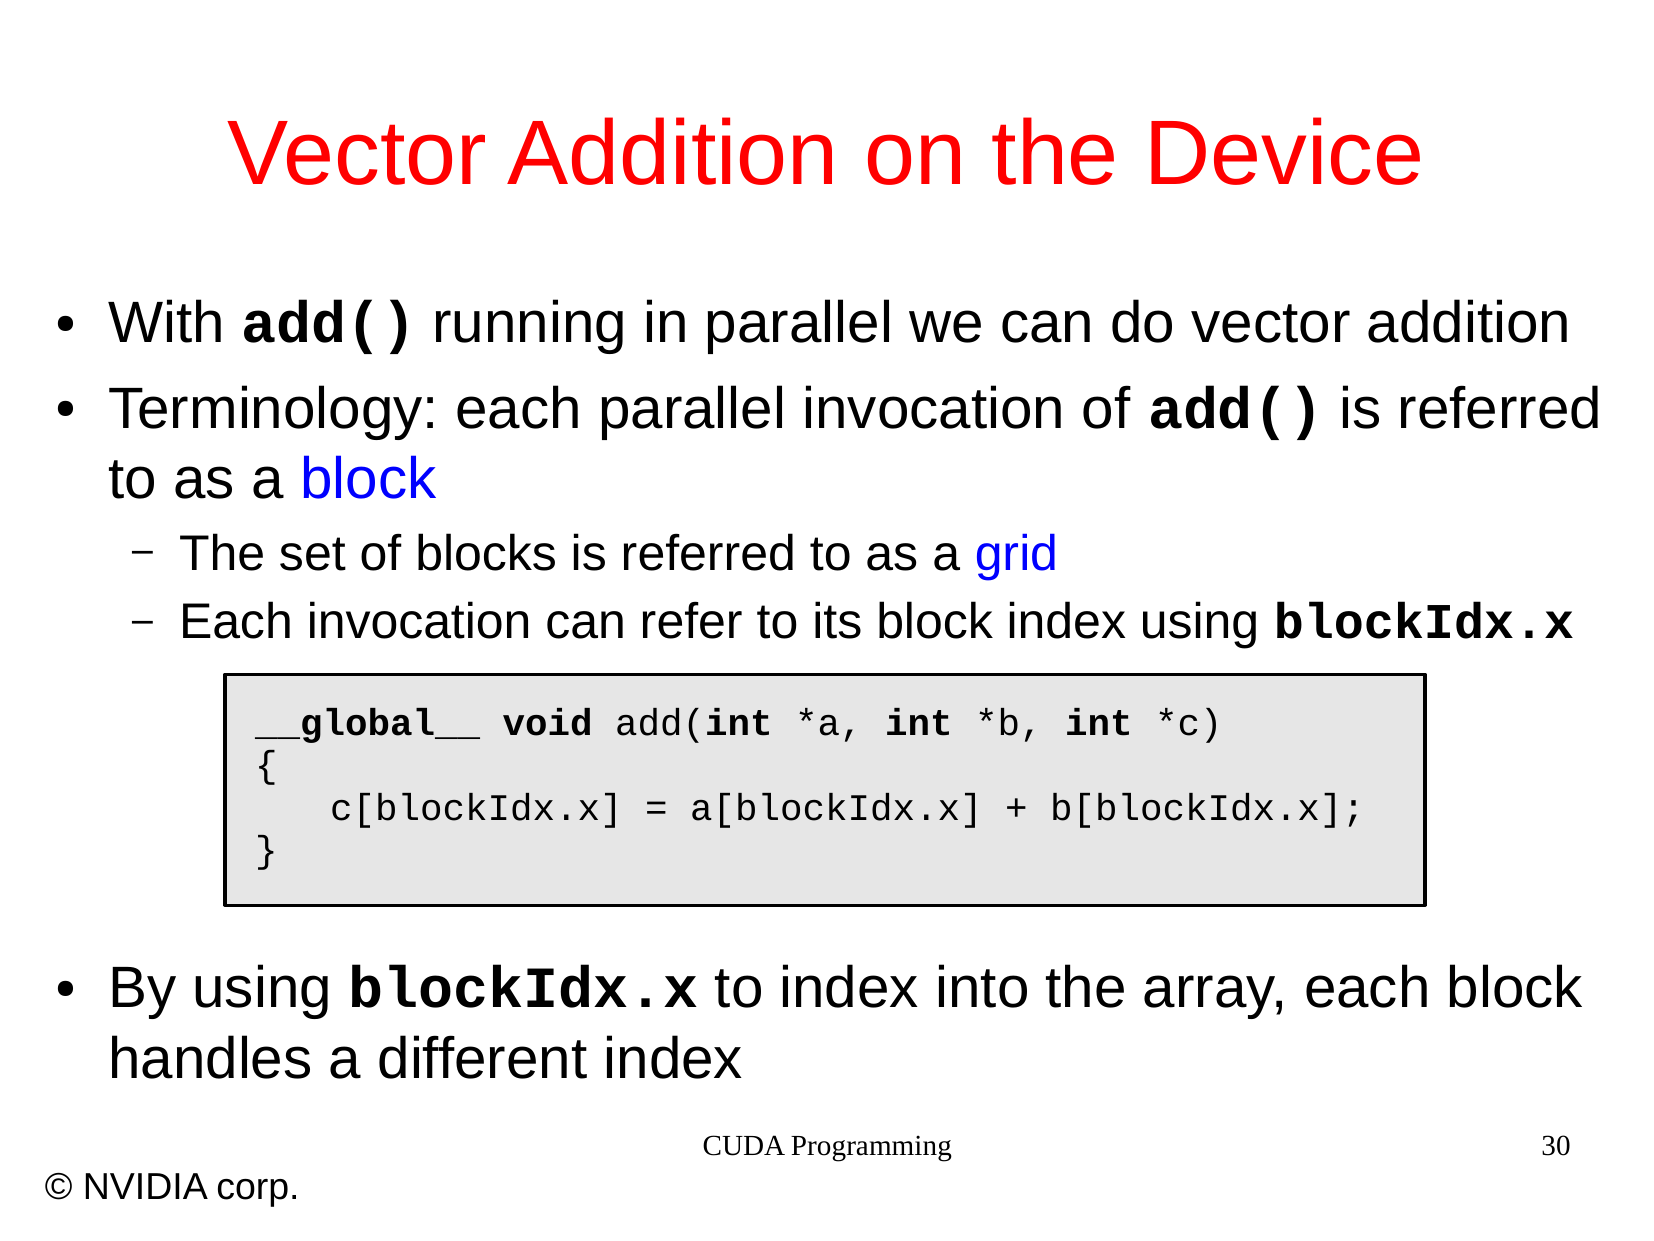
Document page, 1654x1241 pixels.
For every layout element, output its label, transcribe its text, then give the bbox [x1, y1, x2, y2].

text_box __global__ void add(int *a, int *b, int *c) { c[blockIdx.x] = a[blockIdx.x] + b[blockIdx.x]; } [225, 674, 1426, 906]
title Vector Addition on the Device [82, 49, 1571, 257]
list With add() running in parallel we can do vector addition Terminology: each parallel invocation of add() is referred to as a block The set of blocks is referred to as a grid Each invocation can refer to its block index using blockIdx.x By using blockIdx.x to index into the array, each block handles a different index [37, 290, 1613, 1093]
text_box © NVIDIA corp. [30, 1158, 331, 1216]
